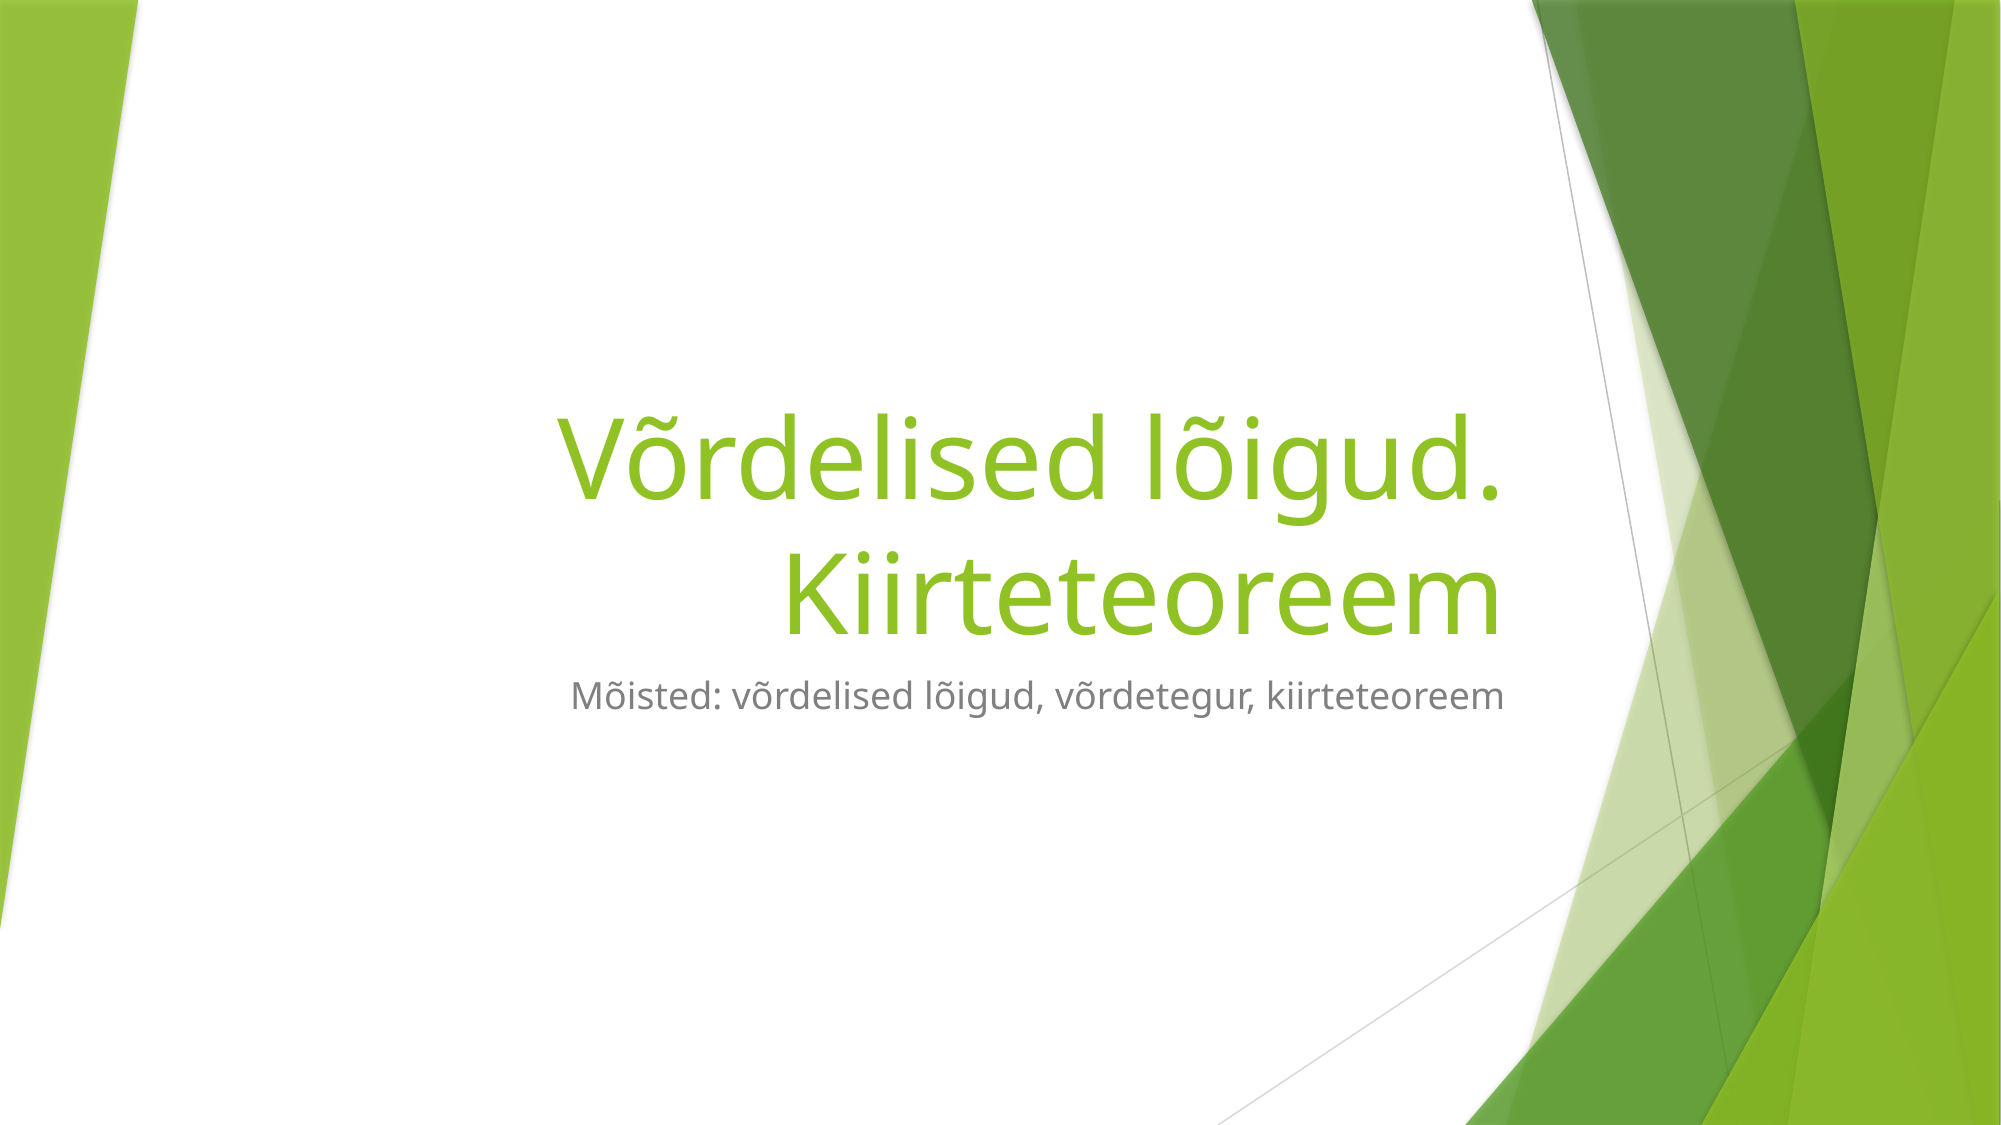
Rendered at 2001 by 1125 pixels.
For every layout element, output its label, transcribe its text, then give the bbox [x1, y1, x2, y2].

title Võrdelised lõigud. Kiirteteoreem [247, 394, 1522, 664]
subtitle Mõisted: võrdelised lõigud, võrdetegur, kiirteteoreem [247, 664, 1522, 845]
